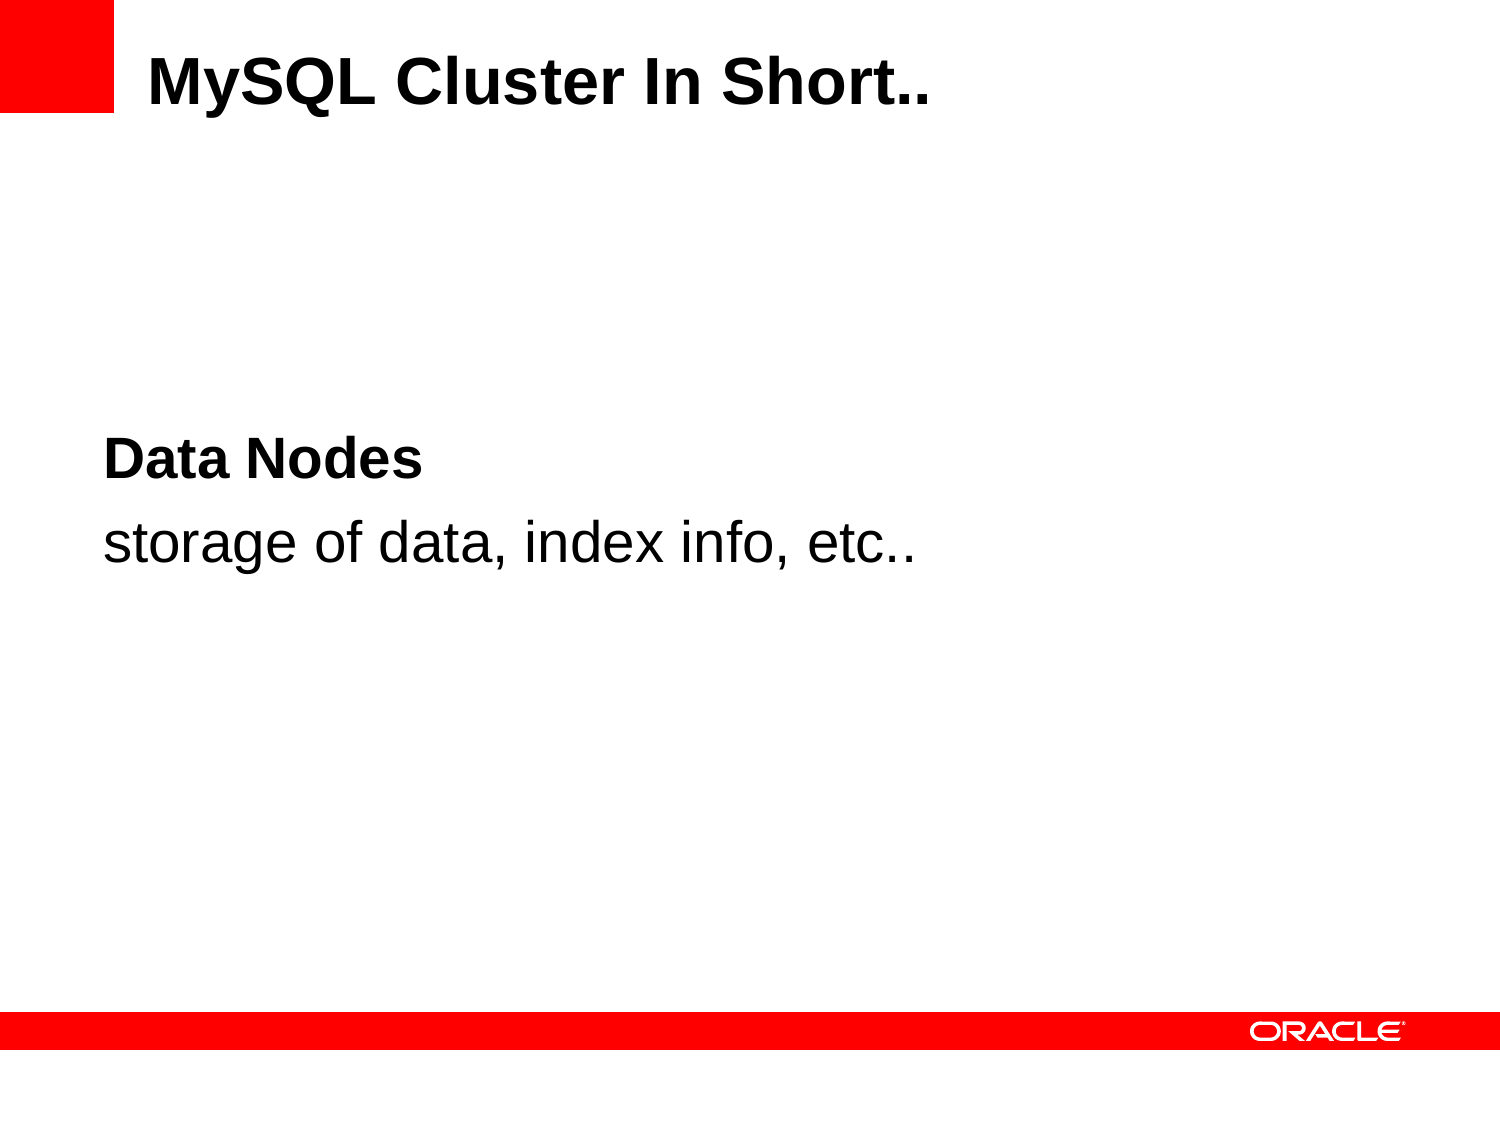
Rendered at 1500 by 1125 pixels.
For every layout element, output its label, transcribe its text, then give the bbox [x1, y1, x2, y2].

picture [0, 1012, 1500, 1050]
text_box Data Nodes storage of data, index info, etc.. [88, 412, 1388, 582]
title MySQL Cluster In Short.. [147, 8, 1392, 119]
picture [0, 0, 114, 113]
